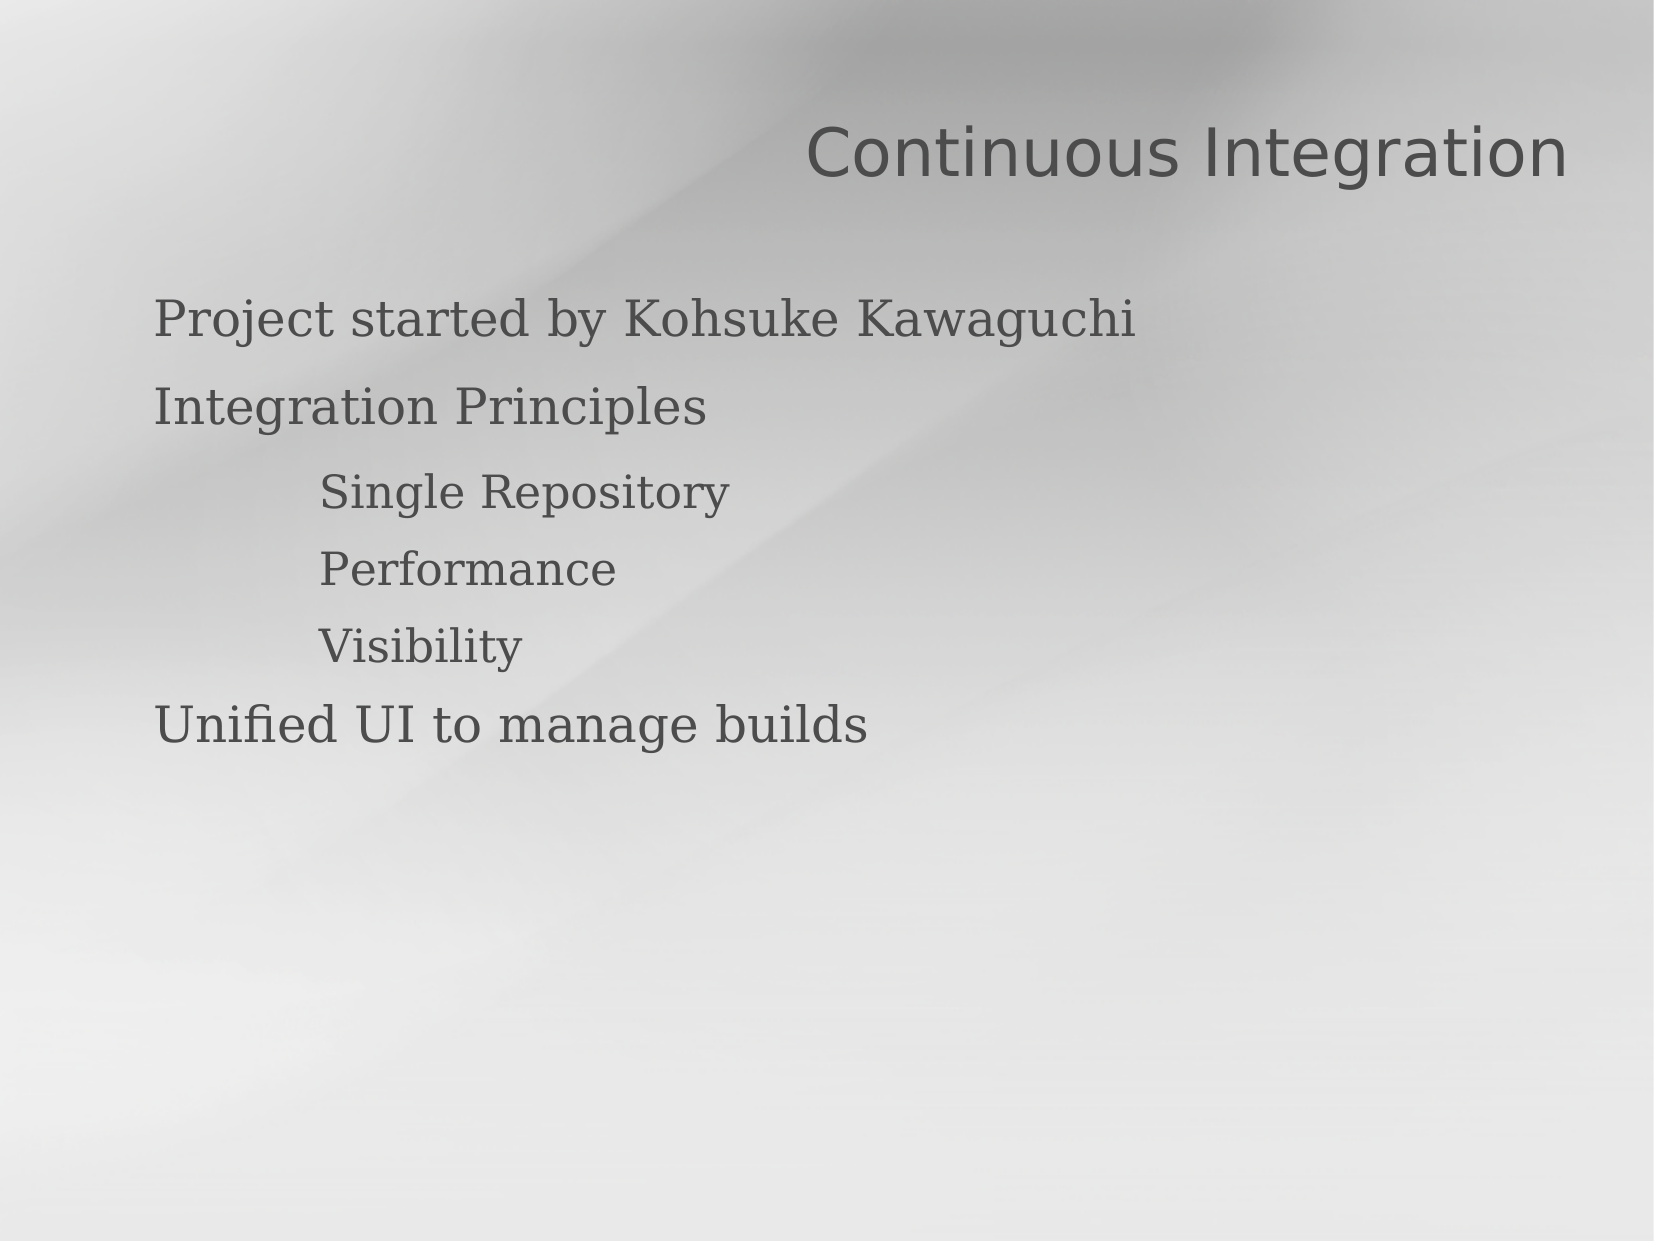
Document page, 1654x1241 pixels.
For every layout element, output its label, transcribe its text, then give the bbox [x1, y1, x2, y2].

list Project started by Kohsuke Kawaguchi Integration Principles Single Repository Performance Visibility Unified UI to manage builds [82, 290, 1571, 1109]
picture [0, 0, 1654, 1241]
title Continuous Integration [82, 49, 1571, 257]
